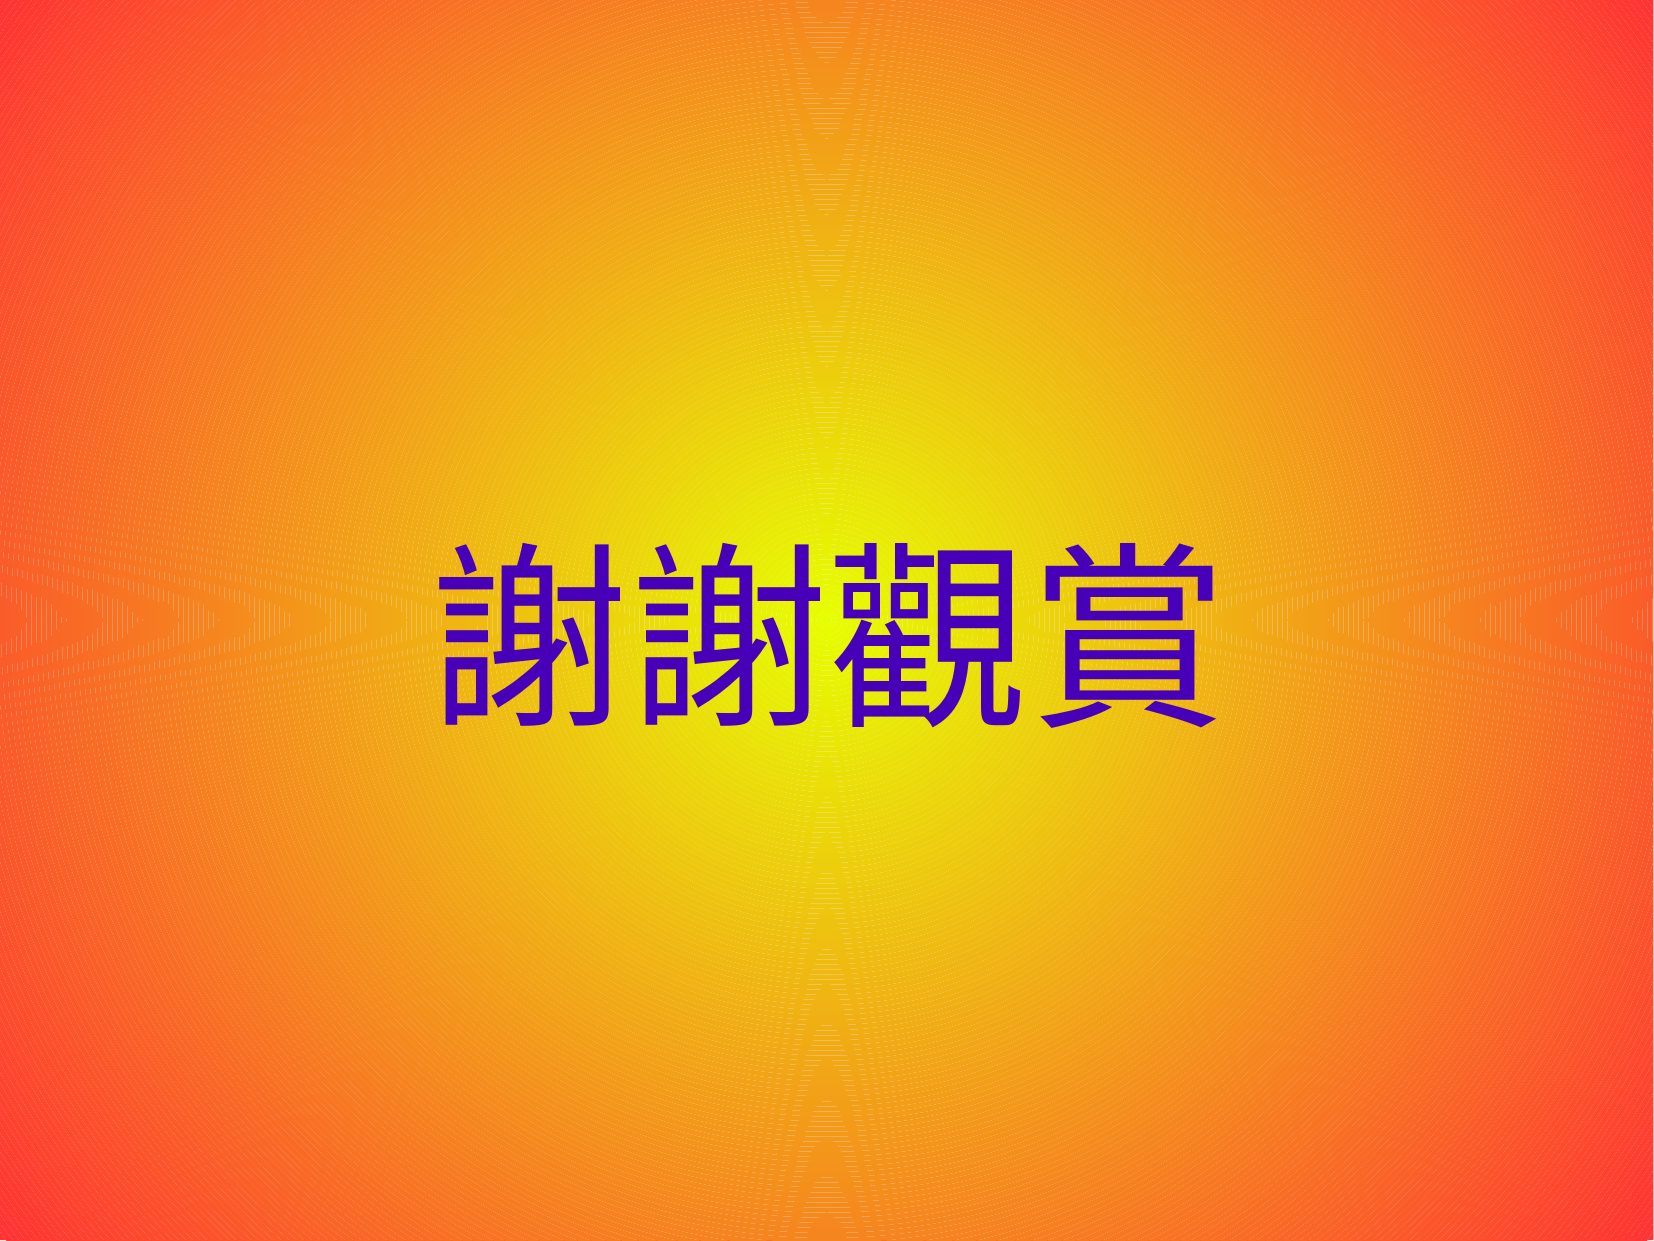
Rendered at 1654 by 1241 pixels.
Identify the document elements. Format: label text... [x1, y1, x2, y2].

text_box 謝謝觀賞 [413, 472, 1270, 728]
